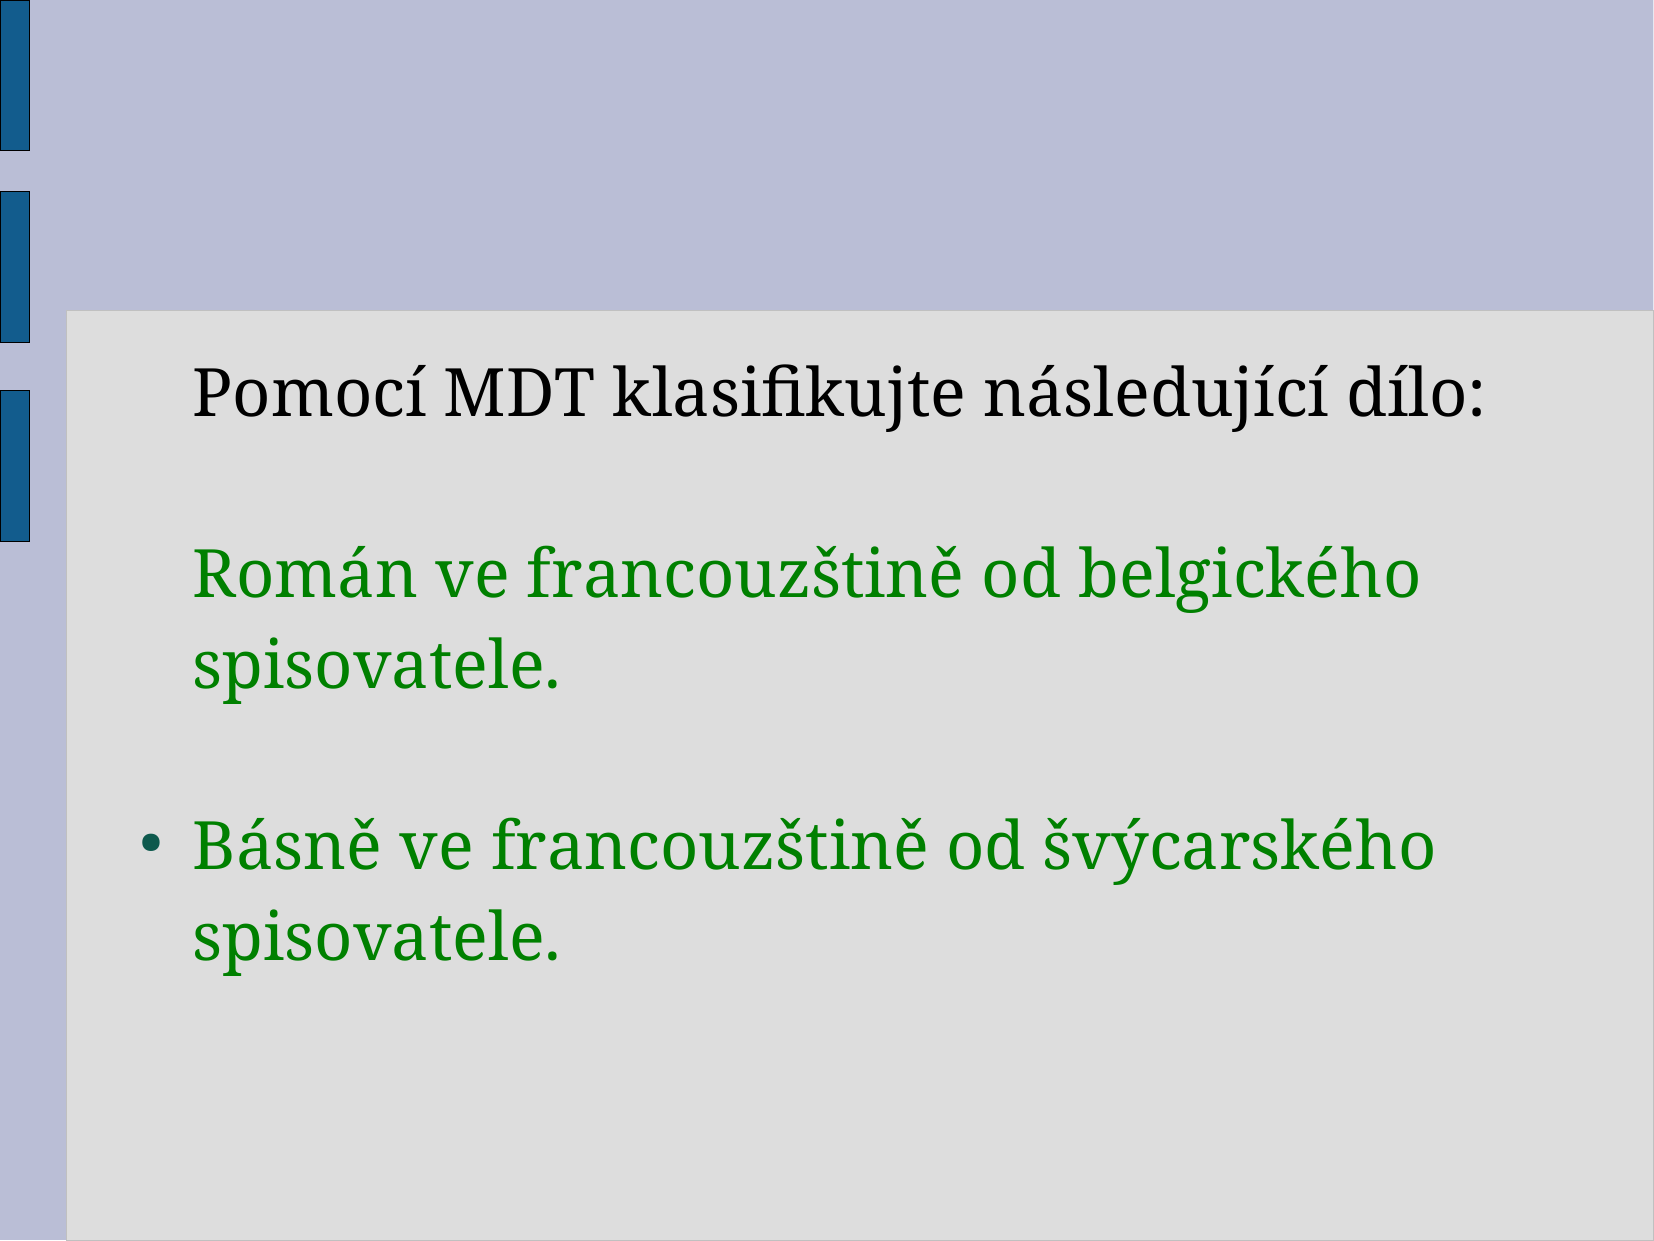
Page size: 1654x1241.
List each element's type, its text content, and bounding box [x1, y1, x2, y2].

list Pomocí MDT klasifikujte následující dílo: Román ve francouzštině od belgického spisovatele. Básně ve francouzštině od švýcarského spisovatele. [121, 344, 1534, 1211]
